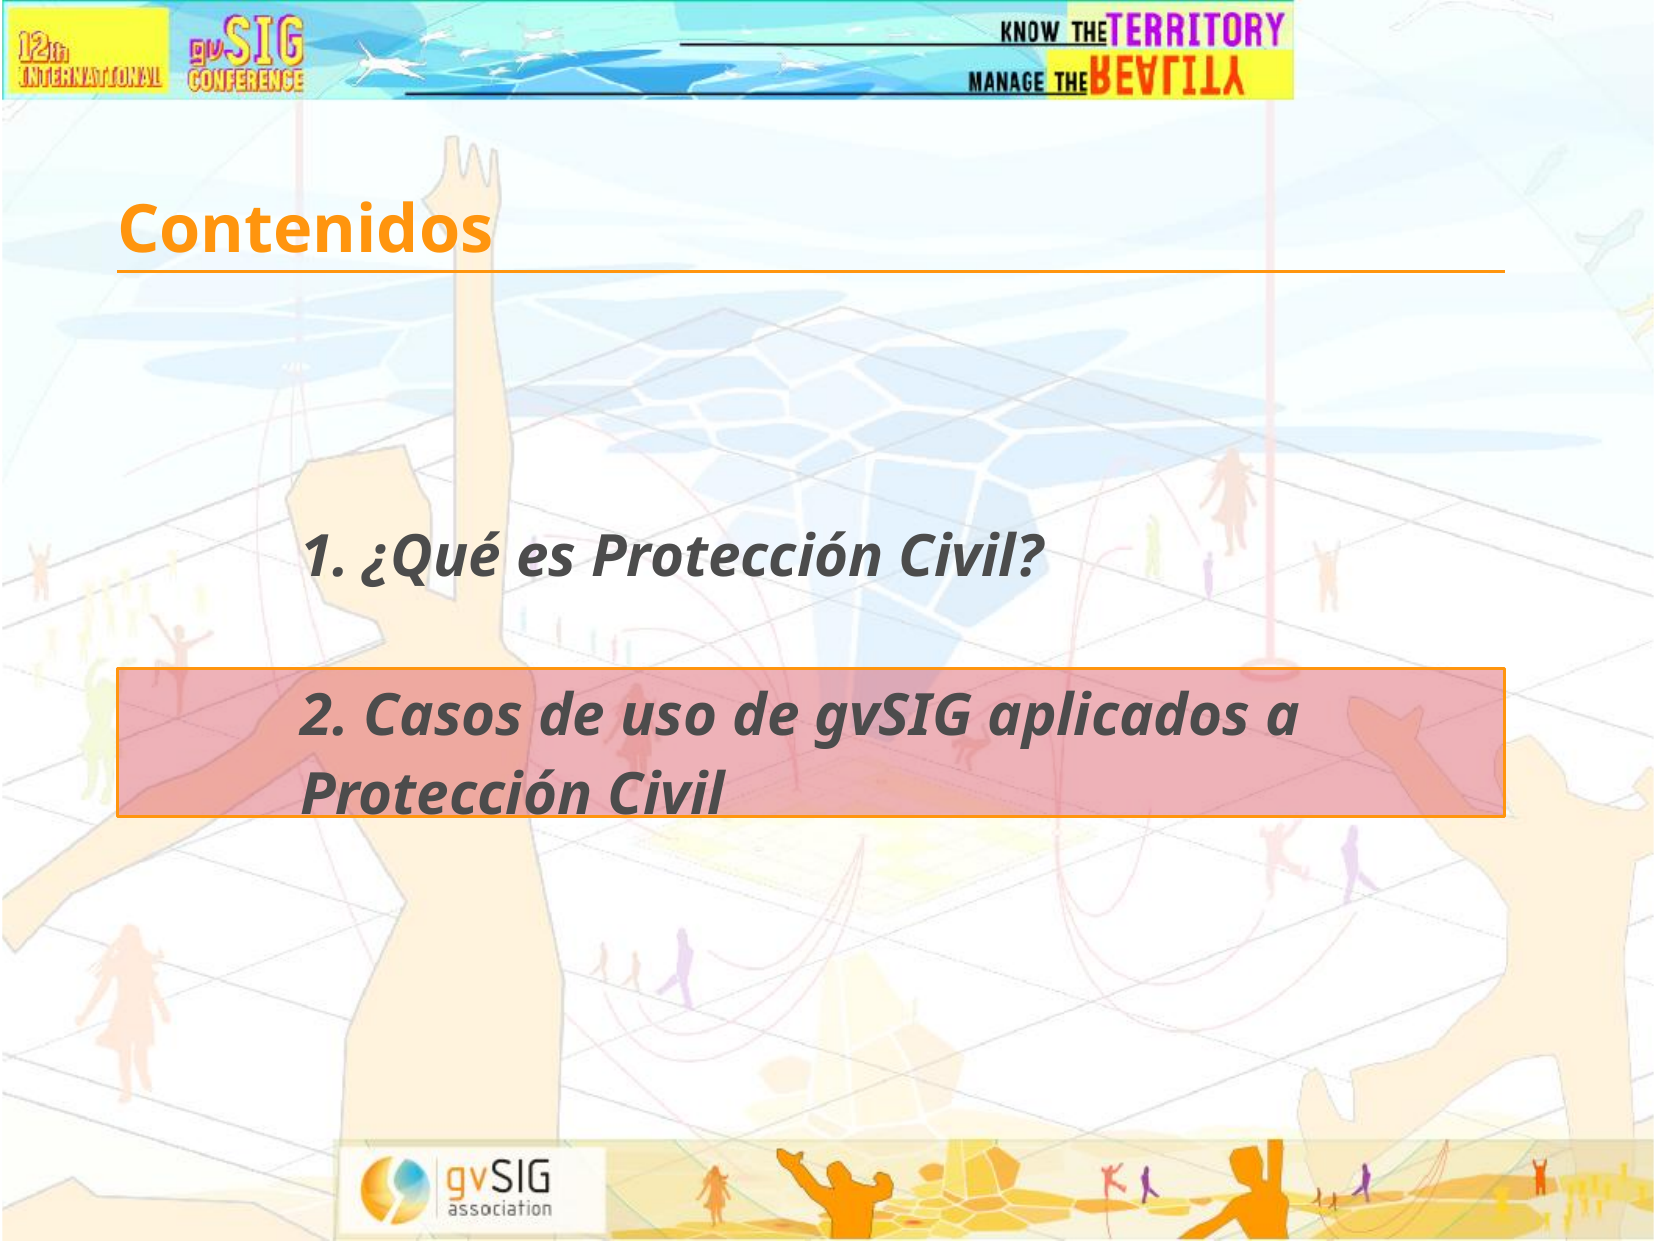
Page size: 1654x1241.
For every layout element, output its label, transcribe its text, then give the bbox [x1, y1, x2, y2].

picture [2, 0, 1654, 1241]
text_box [1489, 668, 1505, 817]
title 1. ¿Qué es Protección Civil? 2. Casos de uso de gvSIG aplicados a Protección Civil [300, 433, 1489, 993]
text_box [117, 668, 300, 817]
title Contenidos [117, 177, 1606, 276]
